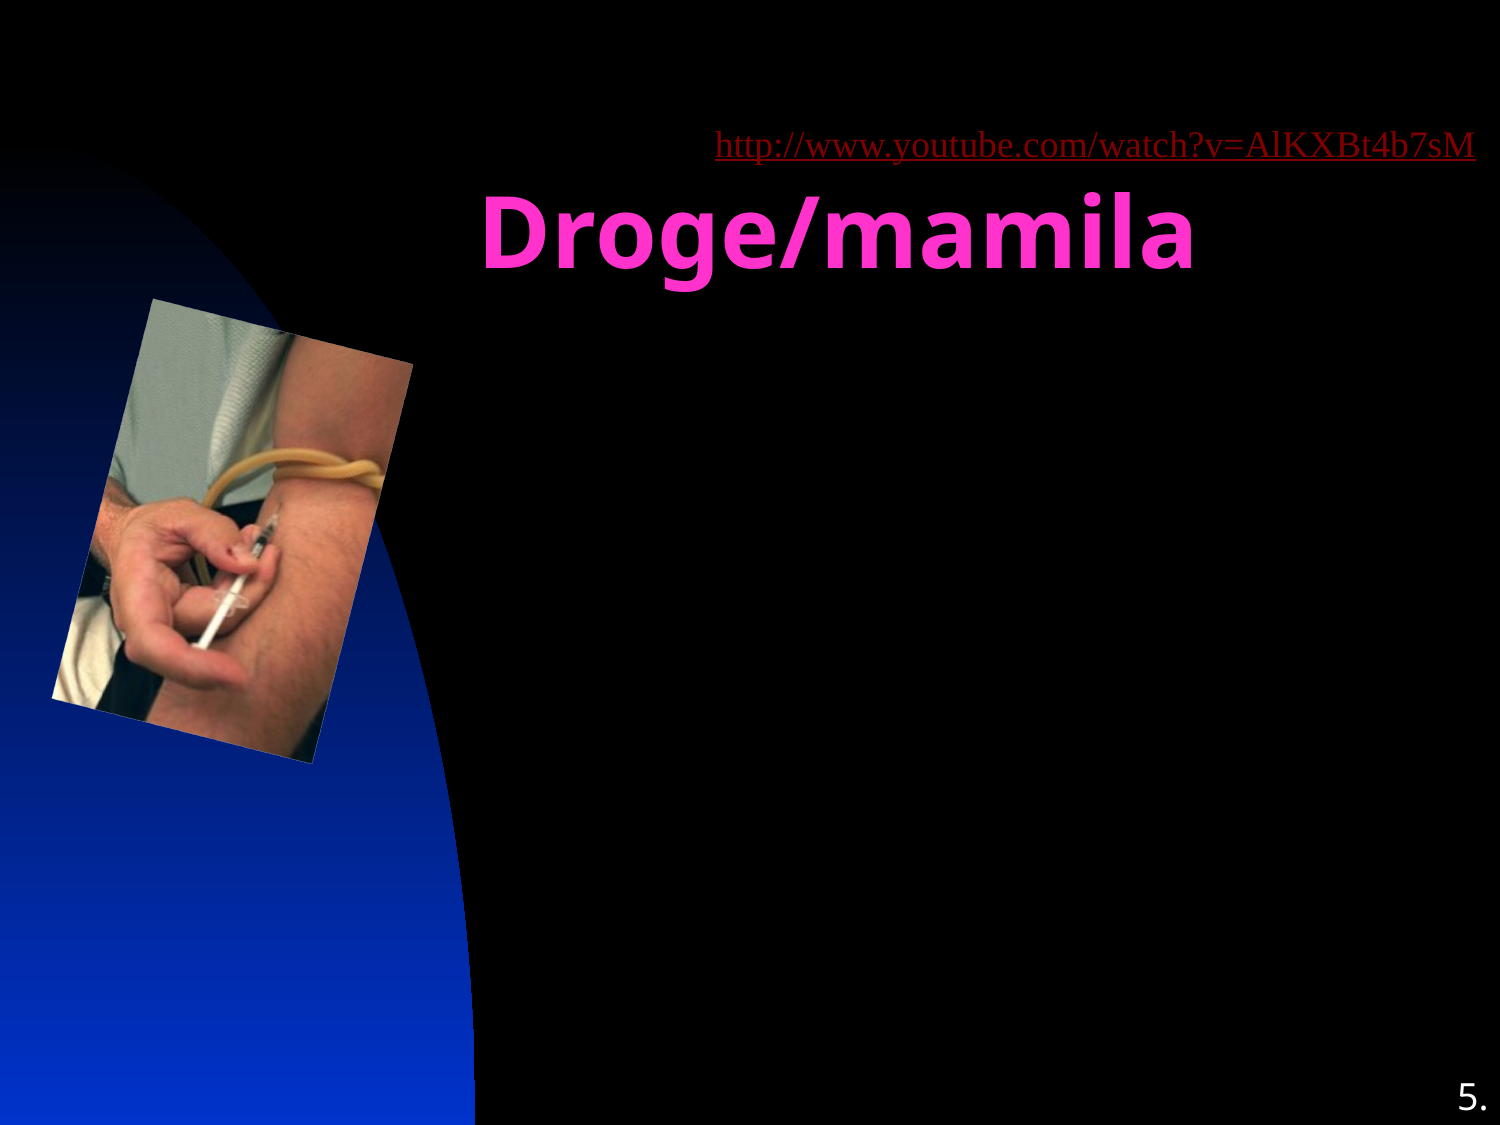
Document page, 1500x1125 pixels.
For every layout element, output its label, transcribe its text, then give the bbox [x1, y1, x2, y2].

text_box http://www.youtube.com/watch?v=AlKXBt4b7sM [699, 112, 1500, 173]
text_box 5. [1442, 1065, 1500, 1125]
title Droge/mamila [462, 149, 1463, 338]
picture [51, 298, 413, 764]
